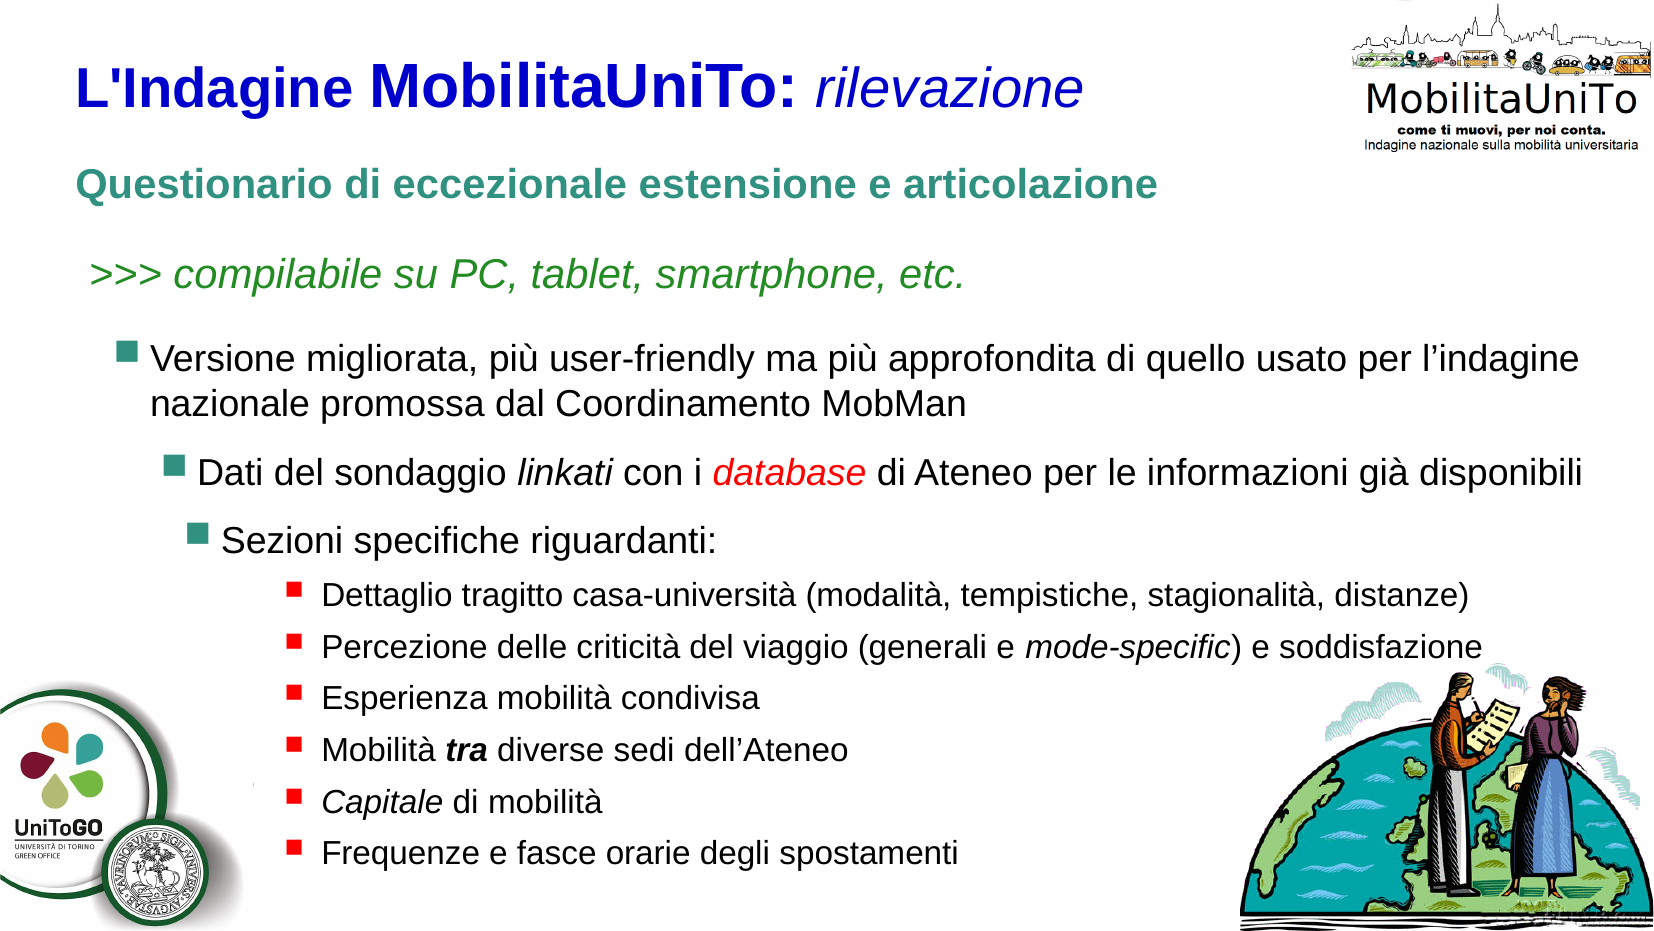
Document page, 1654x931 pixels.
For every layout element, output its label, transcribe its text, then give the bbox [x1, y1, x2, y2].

picture [0, 670, 254, 931]
title L'Indagine MobilitaUniTo: rilevazione [60, 37, 1177, 128]
picture [1240, 663, 1654, 931]
list >>> compilabile su PC, tablet, smartphone, etc. Versione migliorata, più user-friendly ma più approfondita di quello usato per l’indagine nazionale promossa dal Coordinamento MobMan Dati del sondaggio linkati con i database di Ateneo per le informazioni già disponibili Sezioni specifiche riguardanti: Dettaglio tragitto casa-università (modalità, tempistiche, stagionalità, distanze) Percezione delle criticità del viaggio (generali e mode-specific) e soddisfazione Esperienza mobilità condivisa Mobilità tra diverse sedi dell’Ateneo Capitale di mobilità Frequenze e fasce orarie degli spostamenti [77, 240, 1600, 878]
picture [1349, 0, 1654, 152]
text_box Questionario di eccezionale estensione e articolazione [60, 153, 1207, 224]
